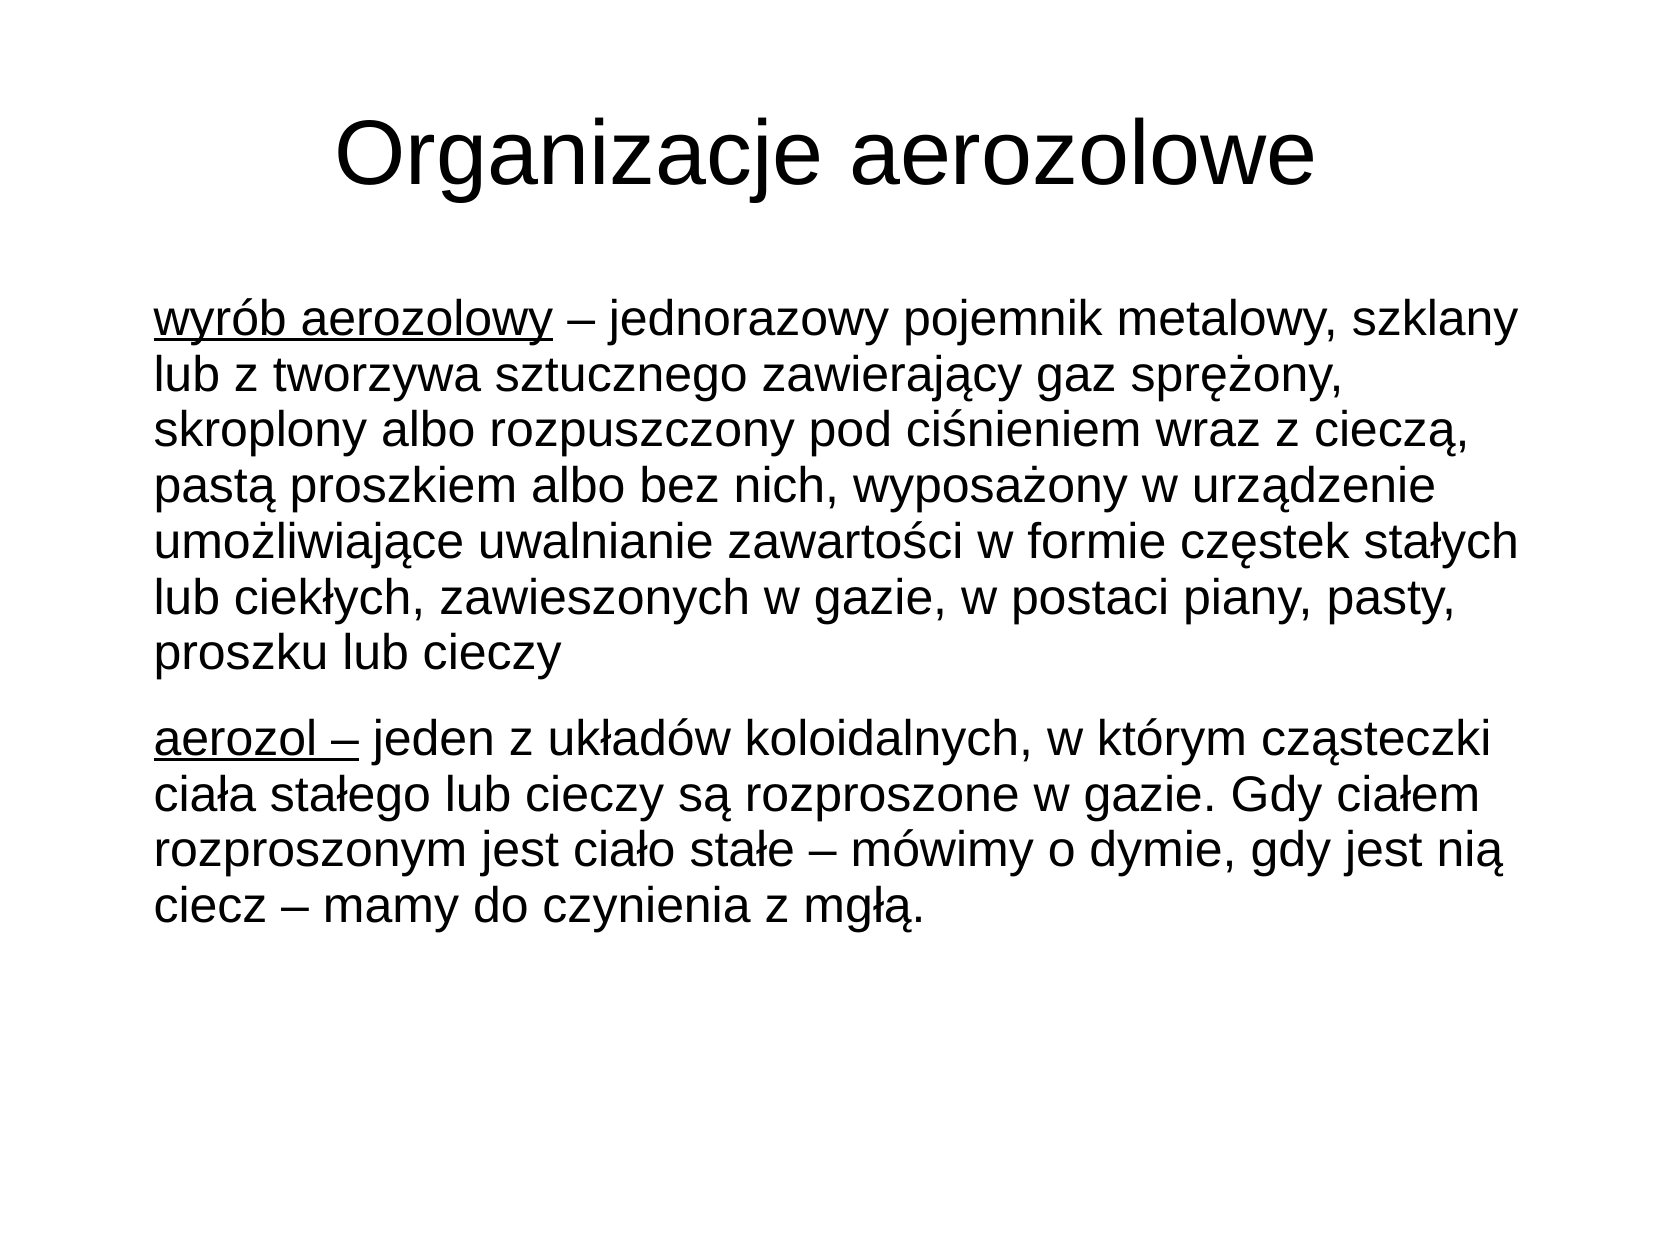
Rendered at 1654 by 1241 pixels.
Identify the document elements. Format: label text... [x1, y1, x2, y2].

title Organizacje aerozolowe [82, 49, 1571, 257]
list wyrób aerozolowy – jednorazowy pojemnik metalowy, szklany lub z tworzywa sztucznego zawierający gaz sprężony, skroplony albo rozpuszczony pod ciśnieniem wraz z cieczą, pastą proszkiem albo bez nich, wyposażony w urządzenie umożliwiające uwalnianie zawartości w formie częstek stałych lub ciekłych, zawieszonych w gazie, w postaci piany, pasty, proszku lub cieczy aerozol – jeden z układów koloidalnych, w którym cząsteczki ciała stałego lub cieczy są rozproszone w gazie. Gdy ciałem rozproszonym jest ciało stałe – mówimy o dymie, gdy jest nią ciecz – mamy do czynienia z mgłą. [82, 290, 1571, 1010]
